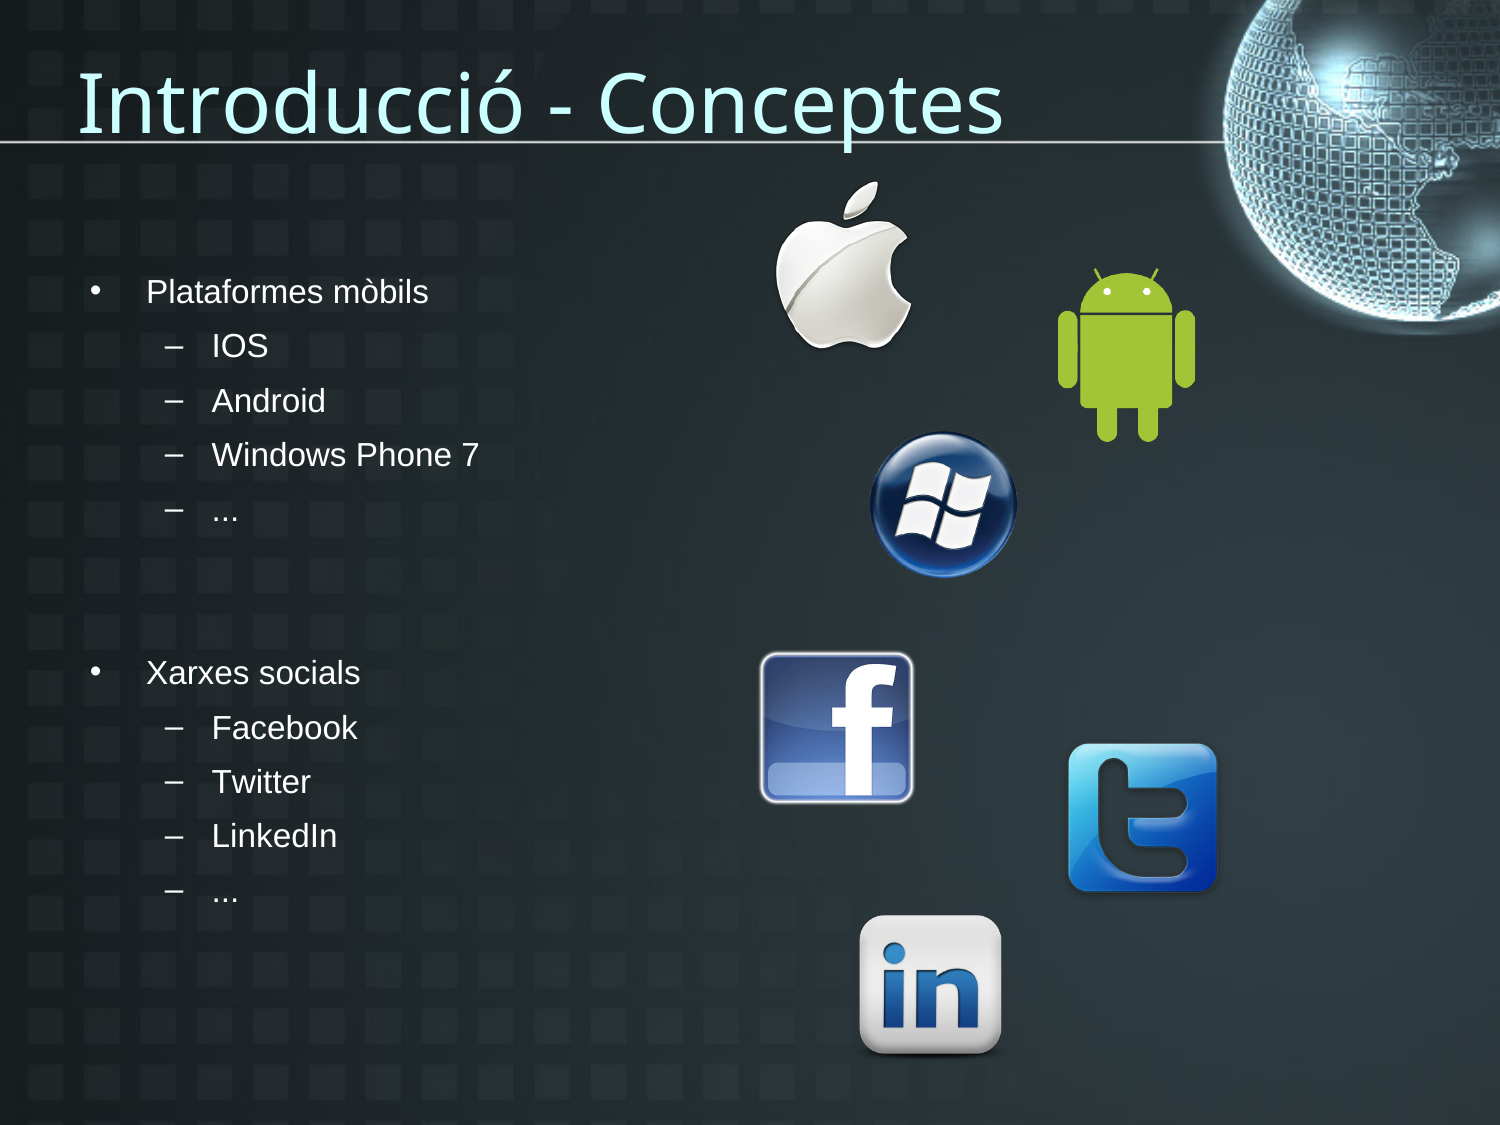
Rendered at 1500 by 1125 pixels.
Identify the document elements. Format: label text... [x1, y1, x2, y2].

picture [0, 0, 1500, 1125]
title Introducció - Conceptes [62, 24, 1213, 176]
list Plataformes mòbils IOS Android Windows Phone 7 ... Xarxes socials Facebook Twitter LinkedIn ... [75, 262, 1329, 1005]
